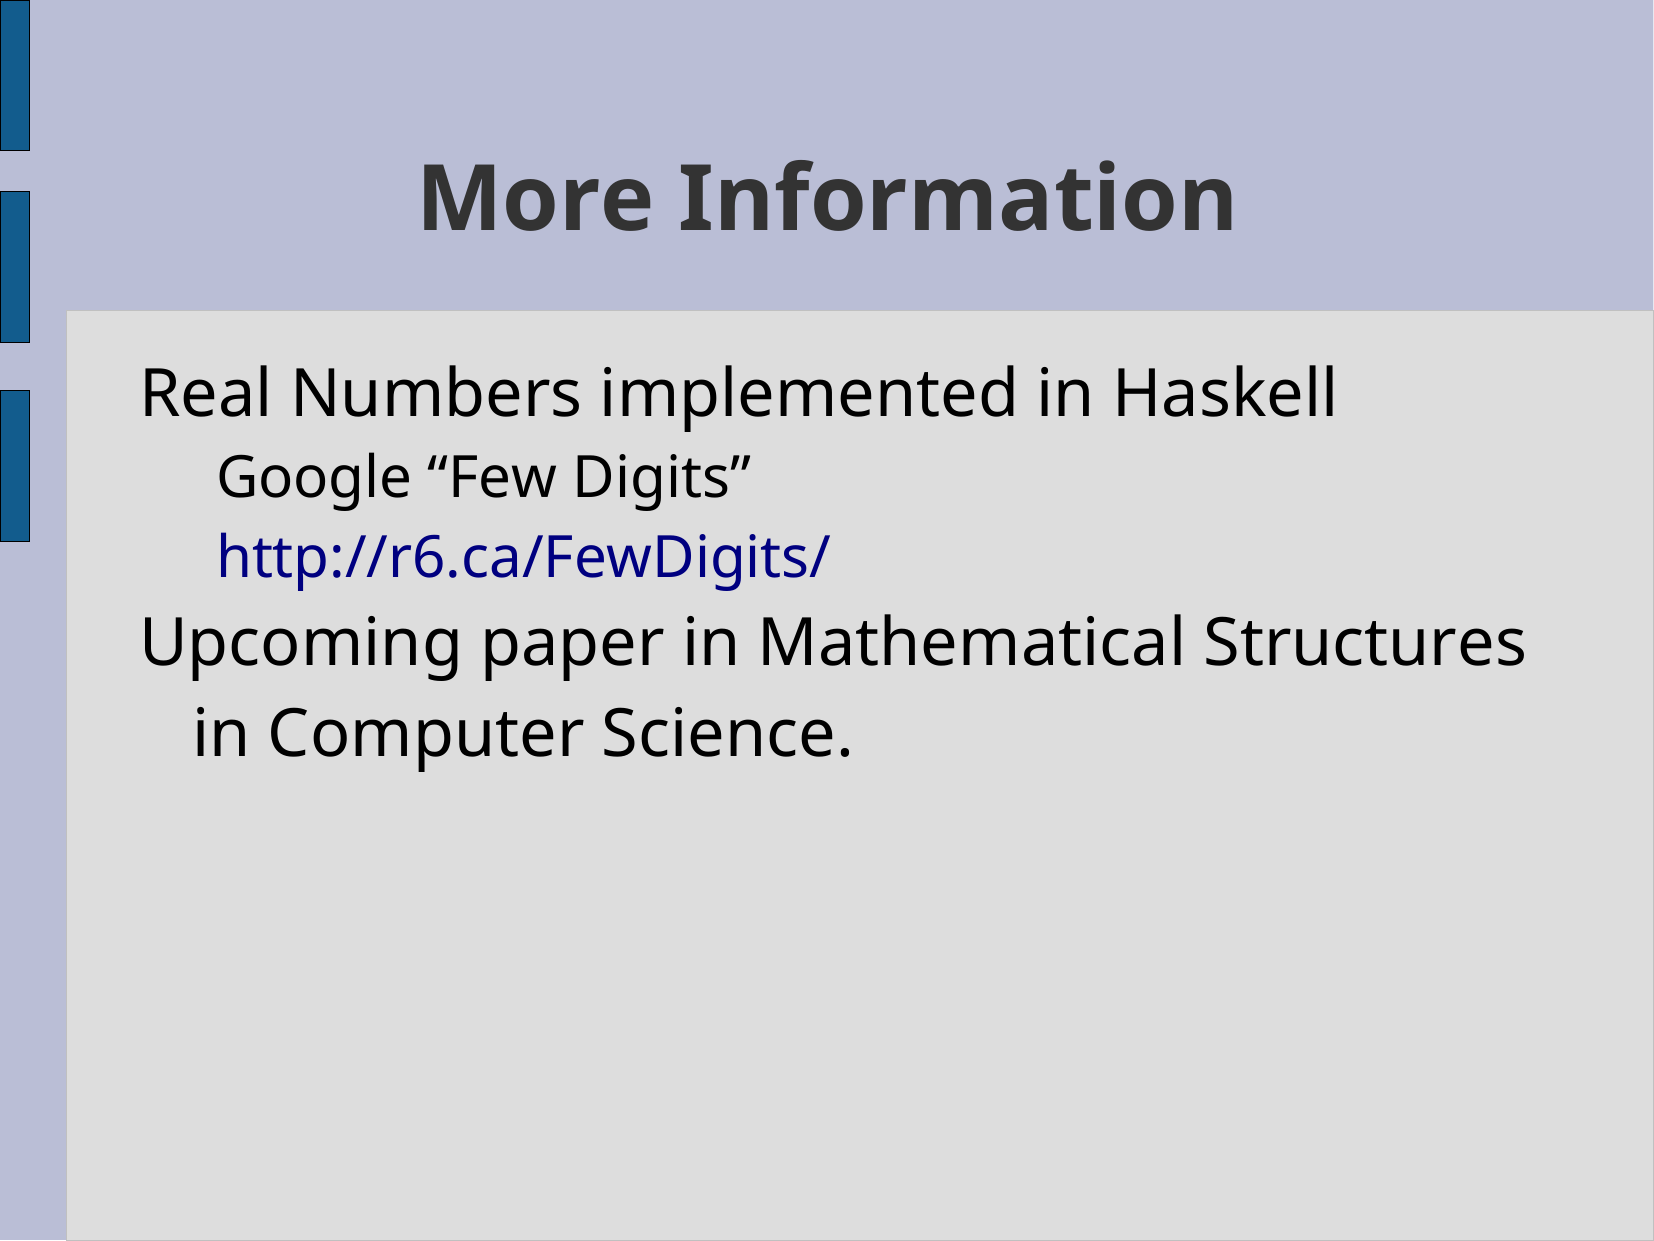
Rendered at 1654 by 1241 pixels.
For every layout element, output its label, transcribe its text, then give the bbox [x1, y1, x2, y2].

list Real Numbers implemented in Haskell Google “Few Digits” http://r6.ca/FewDigits/ Upcoming paper in Mathematical Structures in Computer Science. [121, 344, 1534, 1127]
title More Information [121, 91, 1534, 299]
